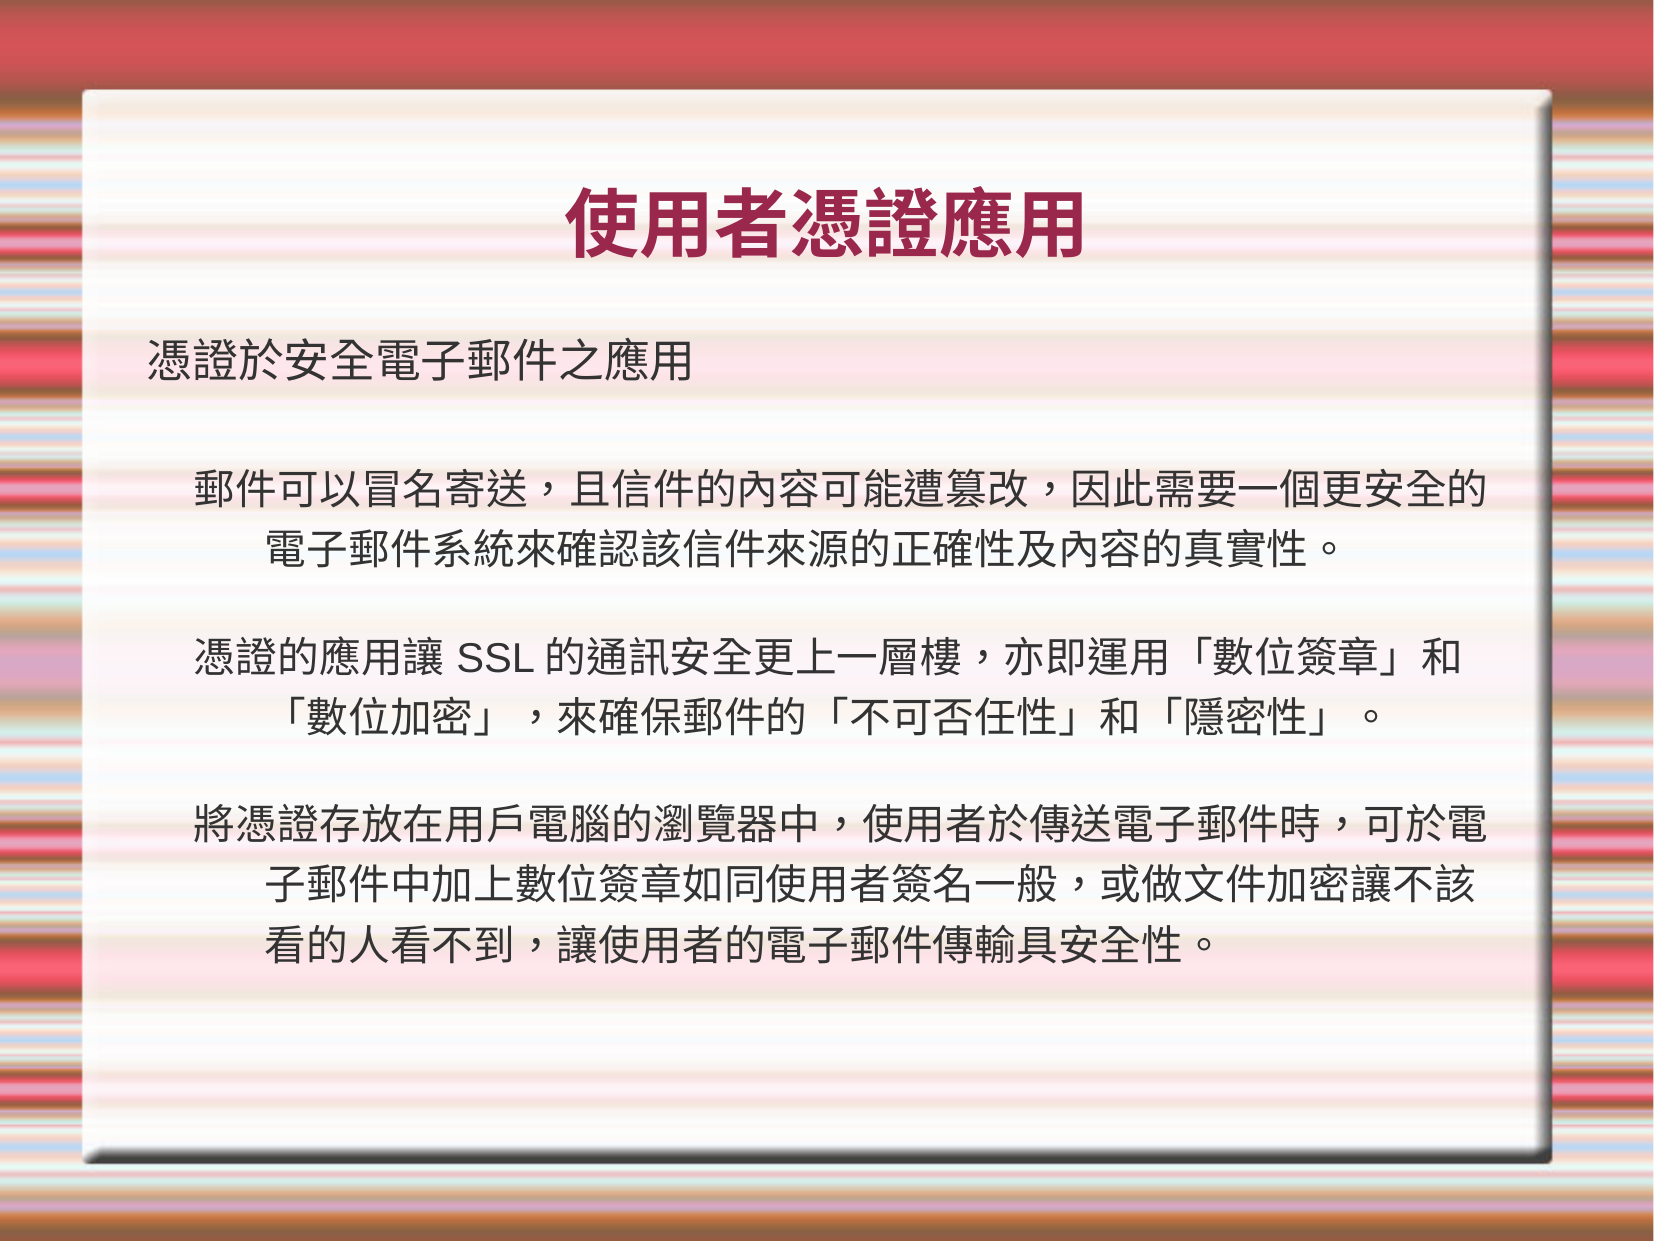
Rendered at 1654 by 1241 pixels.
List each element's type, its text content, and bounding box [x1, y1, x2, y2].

title 使用者憑證應用 [121, 122, 1534, 315]
picture [0, 0, 1654, 1241]
list 憑證於安全電子郵件之應用 郵件可以冒名寄送，且信件的內容可能遭篡改，因此需要一個更安全的電子郵件系統來確認該信件來源的正確性及內容的真實性。 憑證的應用讓SSL的通訊安全更上一層樓，亦即運用「數位簽章」和「數位加密」，來確保郵件的「不可否任性」和「隱密性」。 將憑證存放在用戶電腦的瀏覽器中，使用者於傳送電子郵件時，可於電子郵件中加上數位簽章如同使用者簽名一般，或做文件加密讓不該看的人看不到，讓使用者的電子郵件傳輸具安全性。 [134, 324, 1516, 1153]
